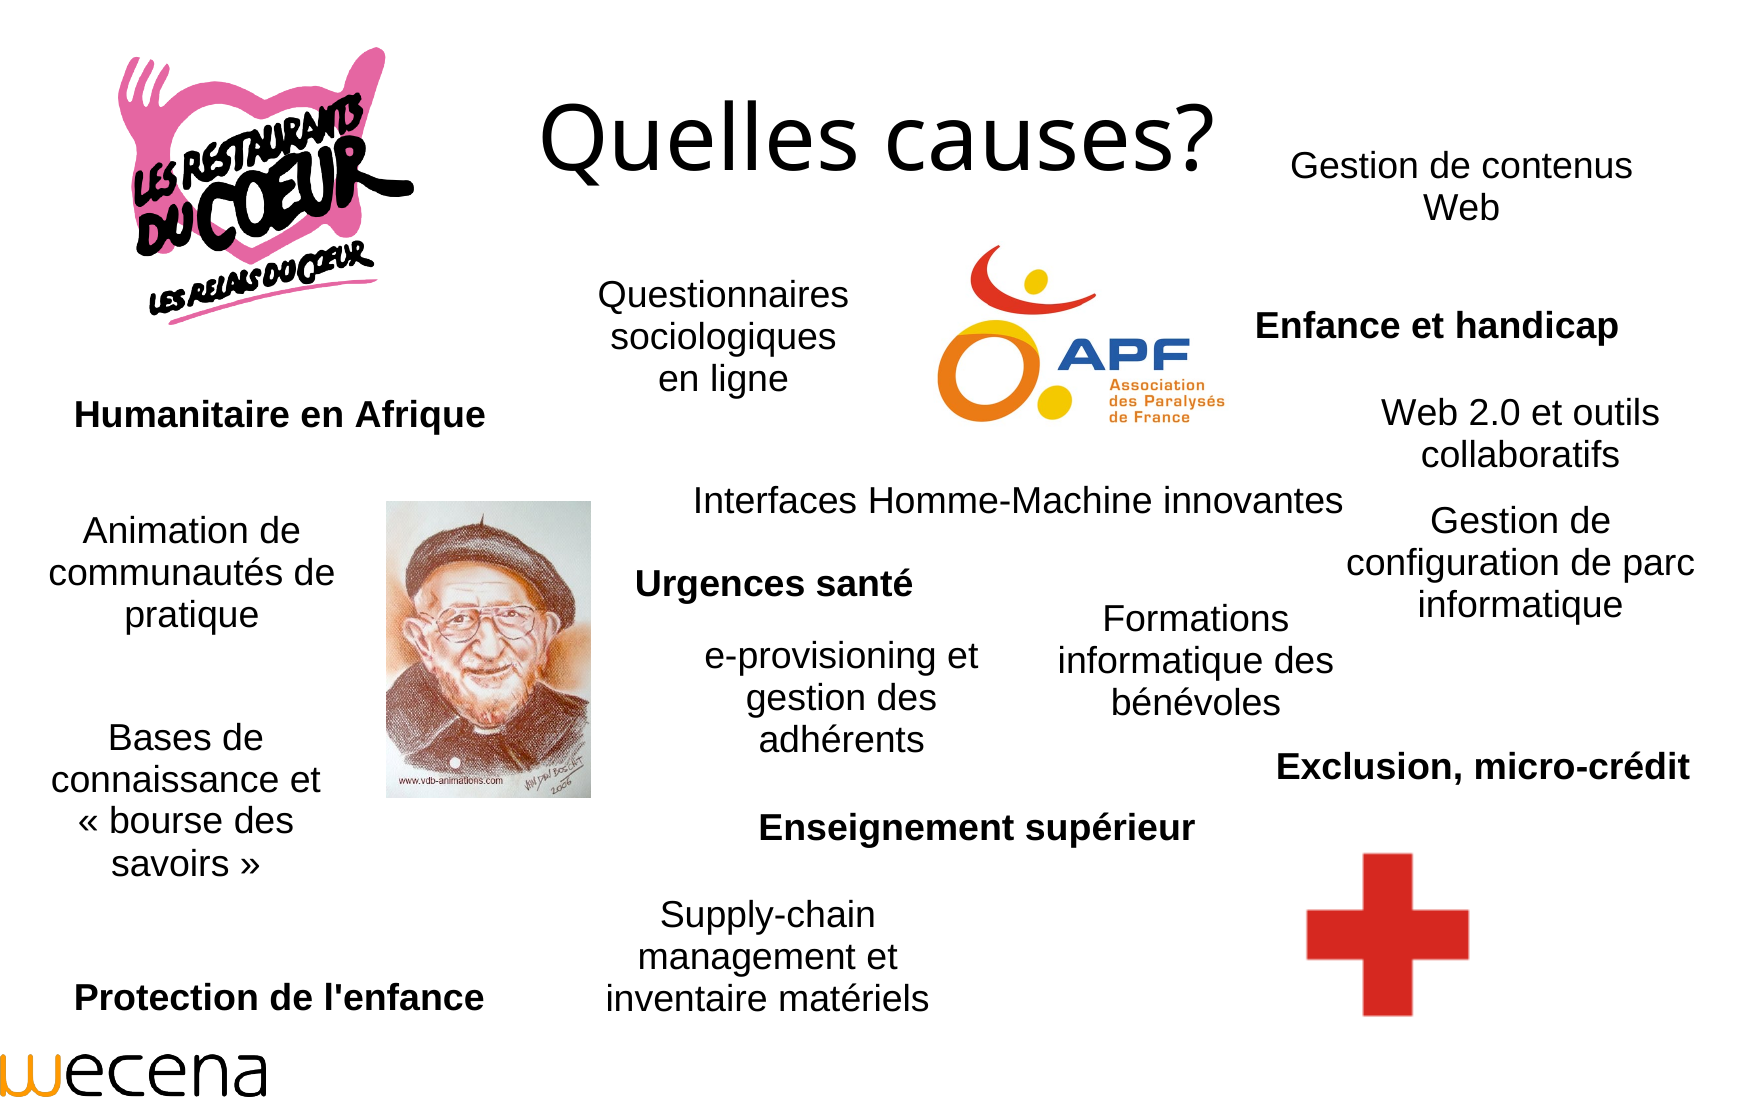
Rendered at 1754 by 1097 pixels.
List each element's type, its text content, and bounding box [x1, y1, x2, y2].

text_box Questionnaires sociologiques en ligne [531, 265, 916, 407]
text_box Animation de communautés de pratique [0, 501, 384, 643]
text_box Gestion de configuration de parc informatique [1328, 491, 1713, 633]
text_box Enseignement supérieur [743, 799, 1211, 857]
text_box e-provisioning et gestion des adhérents [649, 626, 1034, 768]
picture [1240, 836, 1536, 1034]
text_box Bases de connaissance et « bourse des savoirs » [0, 708, 378, 892]
text_box Interfaces Homme-Machine innovantes [678, 472, 1359, 530]
picture [118, 47, 414, 325]
text_box Humanitaire en Afrique [59, 386, 501, 443]
text_box Gestion de contenus Web [1269, 137, 1654, 237]
text_box Exclusion, micro-crédit [1261, 738, 1706, 796]
title Quelles causes? [87, 43, 1666, 227]
text_box Protection de l'enfance [59, 968, 500, 1026]
picture [386, 501, 591, 798]
picture [0, 1054, 266, 1097]
text_box Formations informatique des bénévoles [1003, 590, 1388, 732]
text_box Urgences santé [620, 555, 929, 612]
text_box Enfance et handicap [1240, 297, 1635, 355]
text_box Supply-chain management et inventaire matériels [561, 885, 975, 1027]
text_box Web 2.0 et outils collaboratifs [1328, 383, 1713, 483]
picture [933, 241, 1229, 432]
